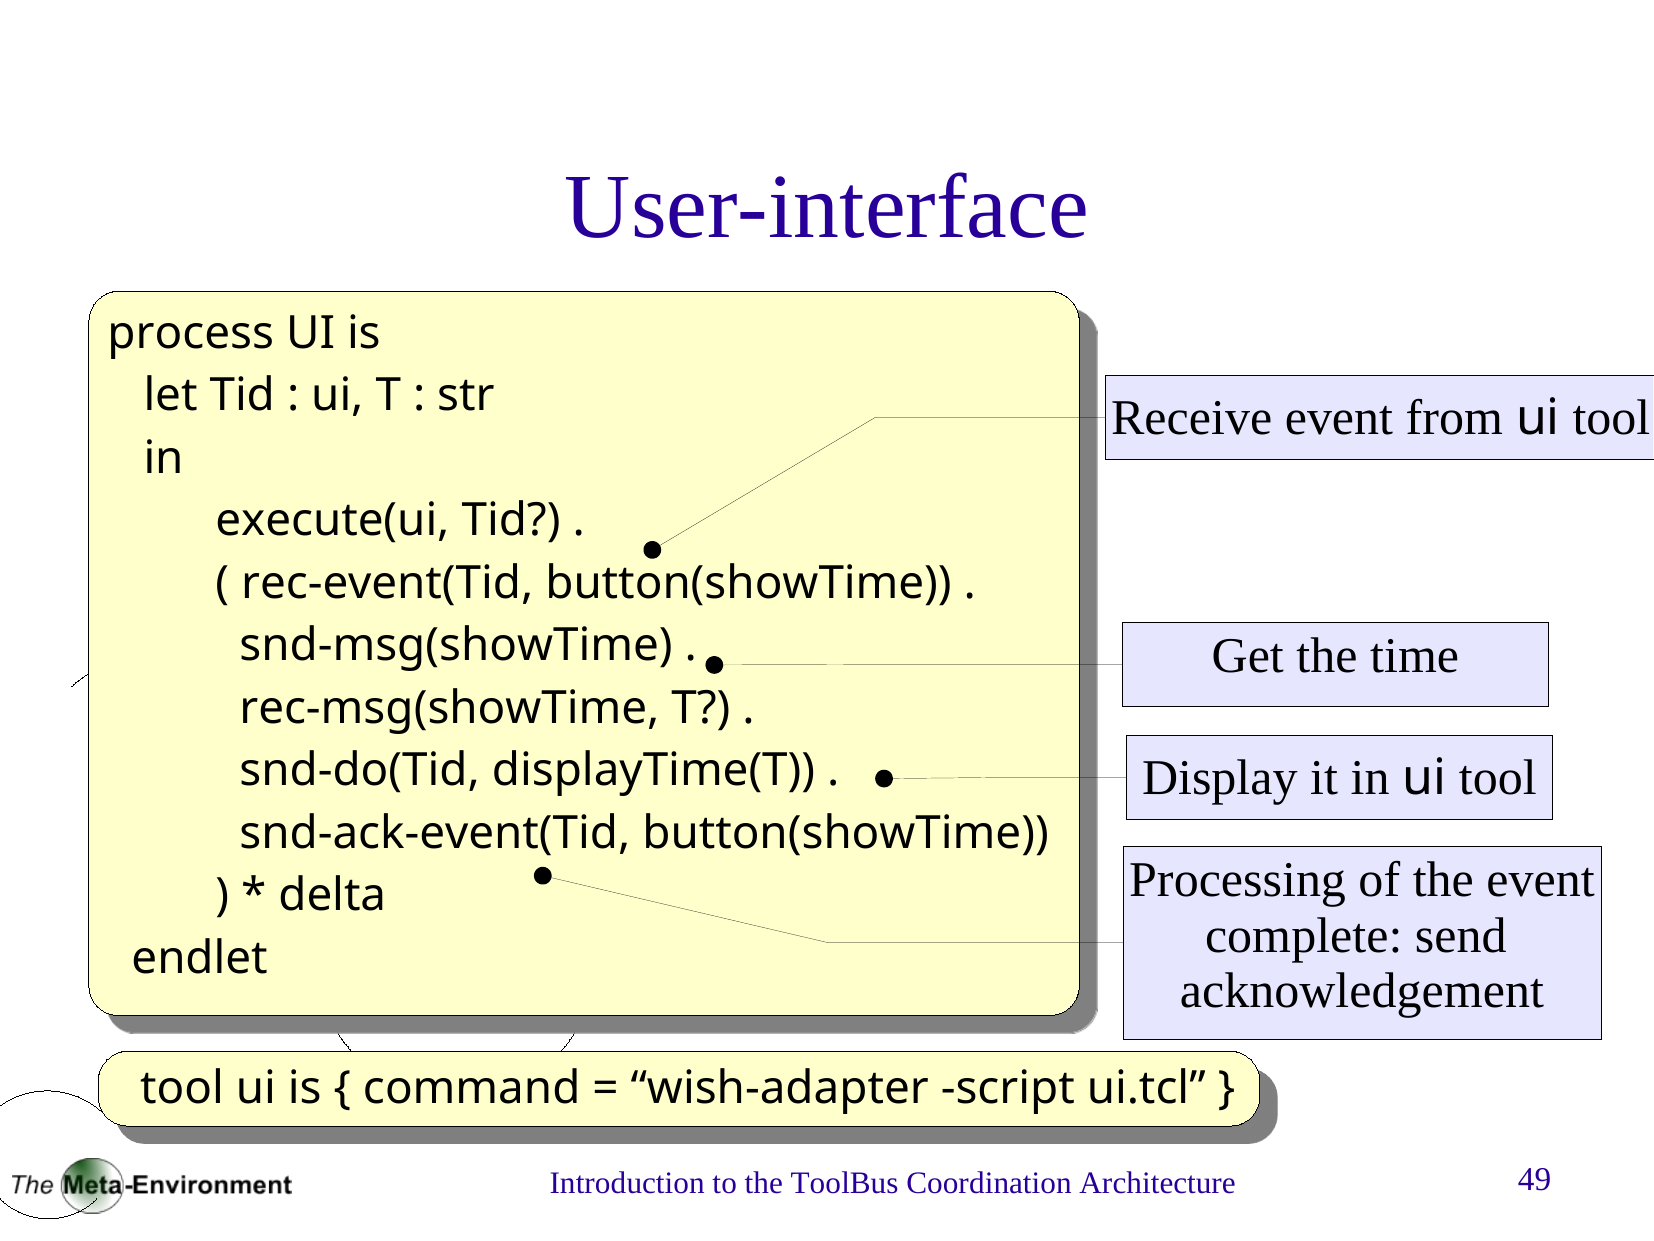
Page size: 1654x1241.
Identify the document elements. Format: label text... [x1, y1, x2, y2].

title User-interface [121, 102, 1534, 311]
text_box Receive event from ui tool [1105, 375, 1654, 460]
text_box process UI is let Tid : ui, T : str in execute(ui, Tid?) . ( rec-event(Tid, button(showTime)) . snd-msg(showTime) . rec-msg(showTime, T?) . snd-do(Tid, displayTime(T)) . snd-ack-event(Tid, button(showTime)) ) * delta endlet [107, 299, 1078, 1004]
text_box Get the time [1122, 622, 1549, 707]
text_box [98, 1051, 1260, 1127]
text_box tool ui is { command = “wish-adapter -script ui.tcl” } [140, 1054, 1238, 1119]
text_box Display it in ui tool [1126, 735, 1553, 820]
text_box [88, 291, 1073, 1016]
picture [12, 1158, 292, 1214]
text_box Processing of the event complete: send acknowledgement [1123, 846, 1602, 1040]
